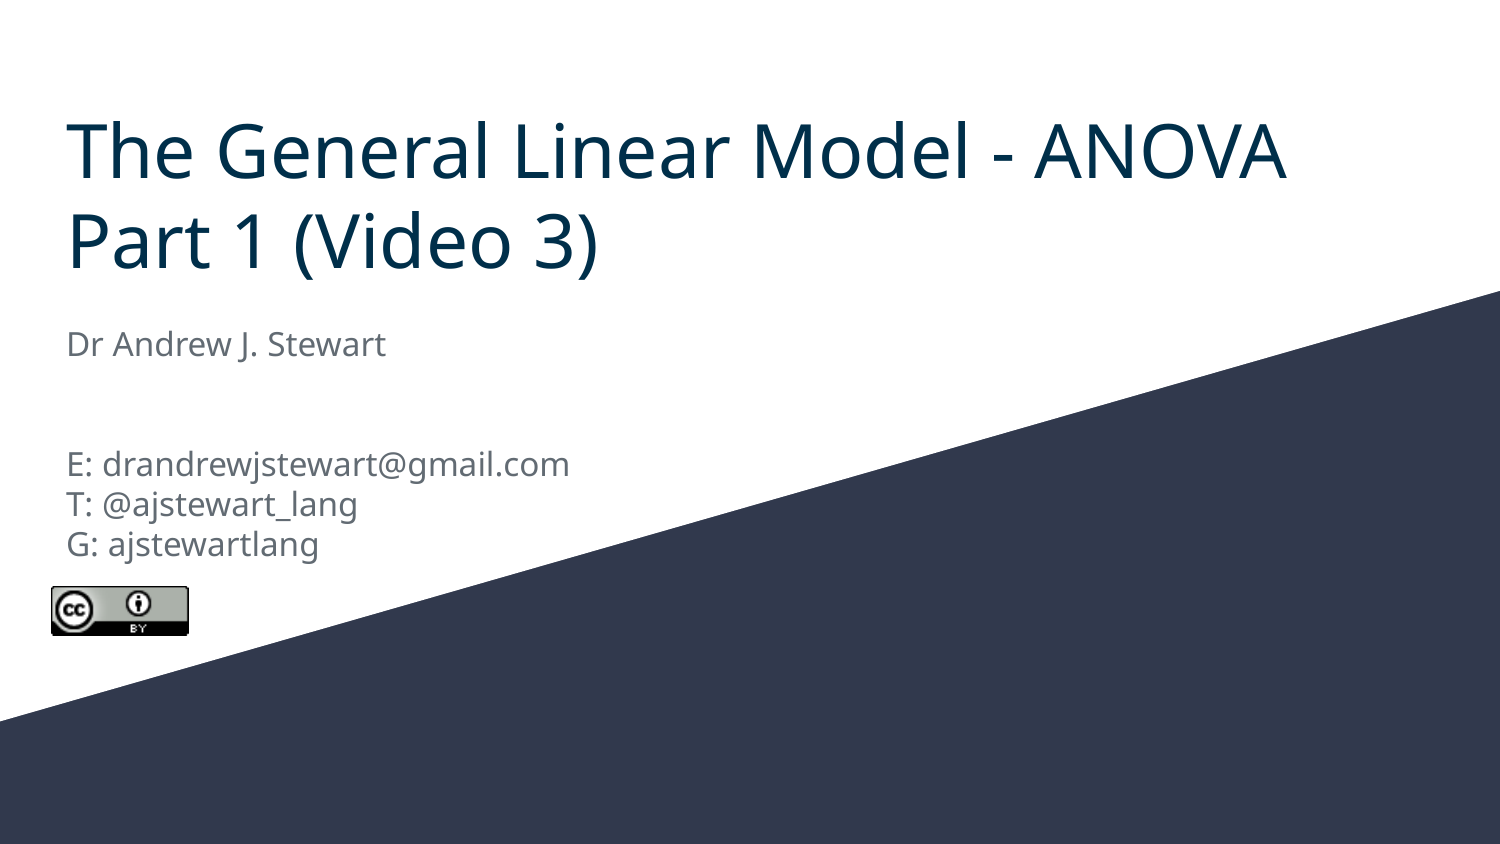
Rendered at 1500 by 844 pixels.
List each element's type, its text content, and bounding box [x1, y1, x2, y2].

subtitle Dr Andrew J. Stewart E: drandrewjstewart@gmail.com T: @ajstewart_lang G: ajstewartlang [51, 308, 748, 430]
title The General Linear Model - ANOVA Part 1 (Video 3) [51, 88, 1449, 299]
picture [51, 586, 189, 636]
